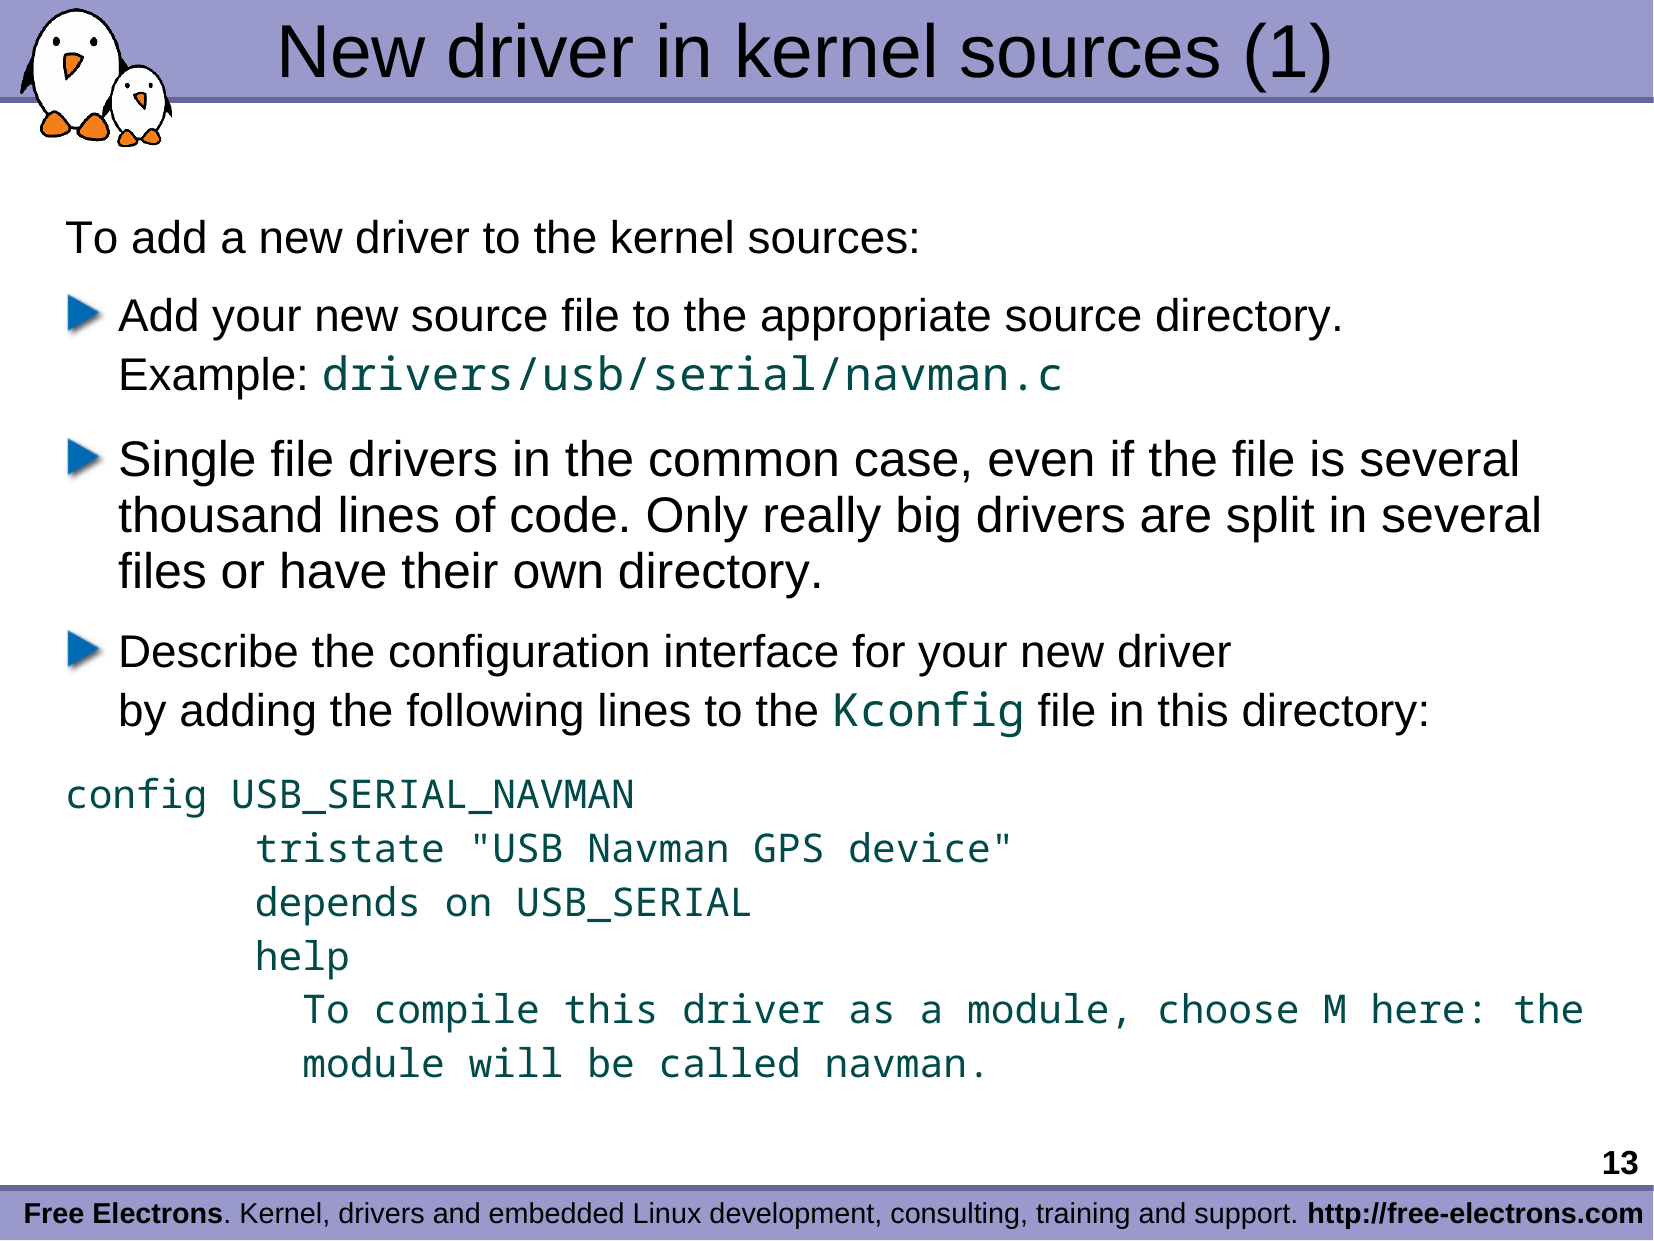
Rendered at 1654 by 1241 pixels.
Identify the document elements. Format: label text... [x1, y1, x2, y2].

list To add a new driver to the kernel sources: Add your new source file to the appropriate source directory. Example: drivers/usb/serial/navman.c Single file drivers in the common case, even if the file is several thousand lines of code. Only really big drivers are split in several files or have their own directory. Describe the configuration interface for your new driver by adding the following lines to the Kconfig file in this directory: config USB_SERIAL_NAVMAN tristate "USB Navman GPS device" depends on USB_SERIAL help To compile this driver as a module, choose M here: the module will be called navman. [47, 211, 1603, 1069]
picture [20, 8, 172, 147]
title New driver in kernel sources (1) [60, 0, 1551, 103]
